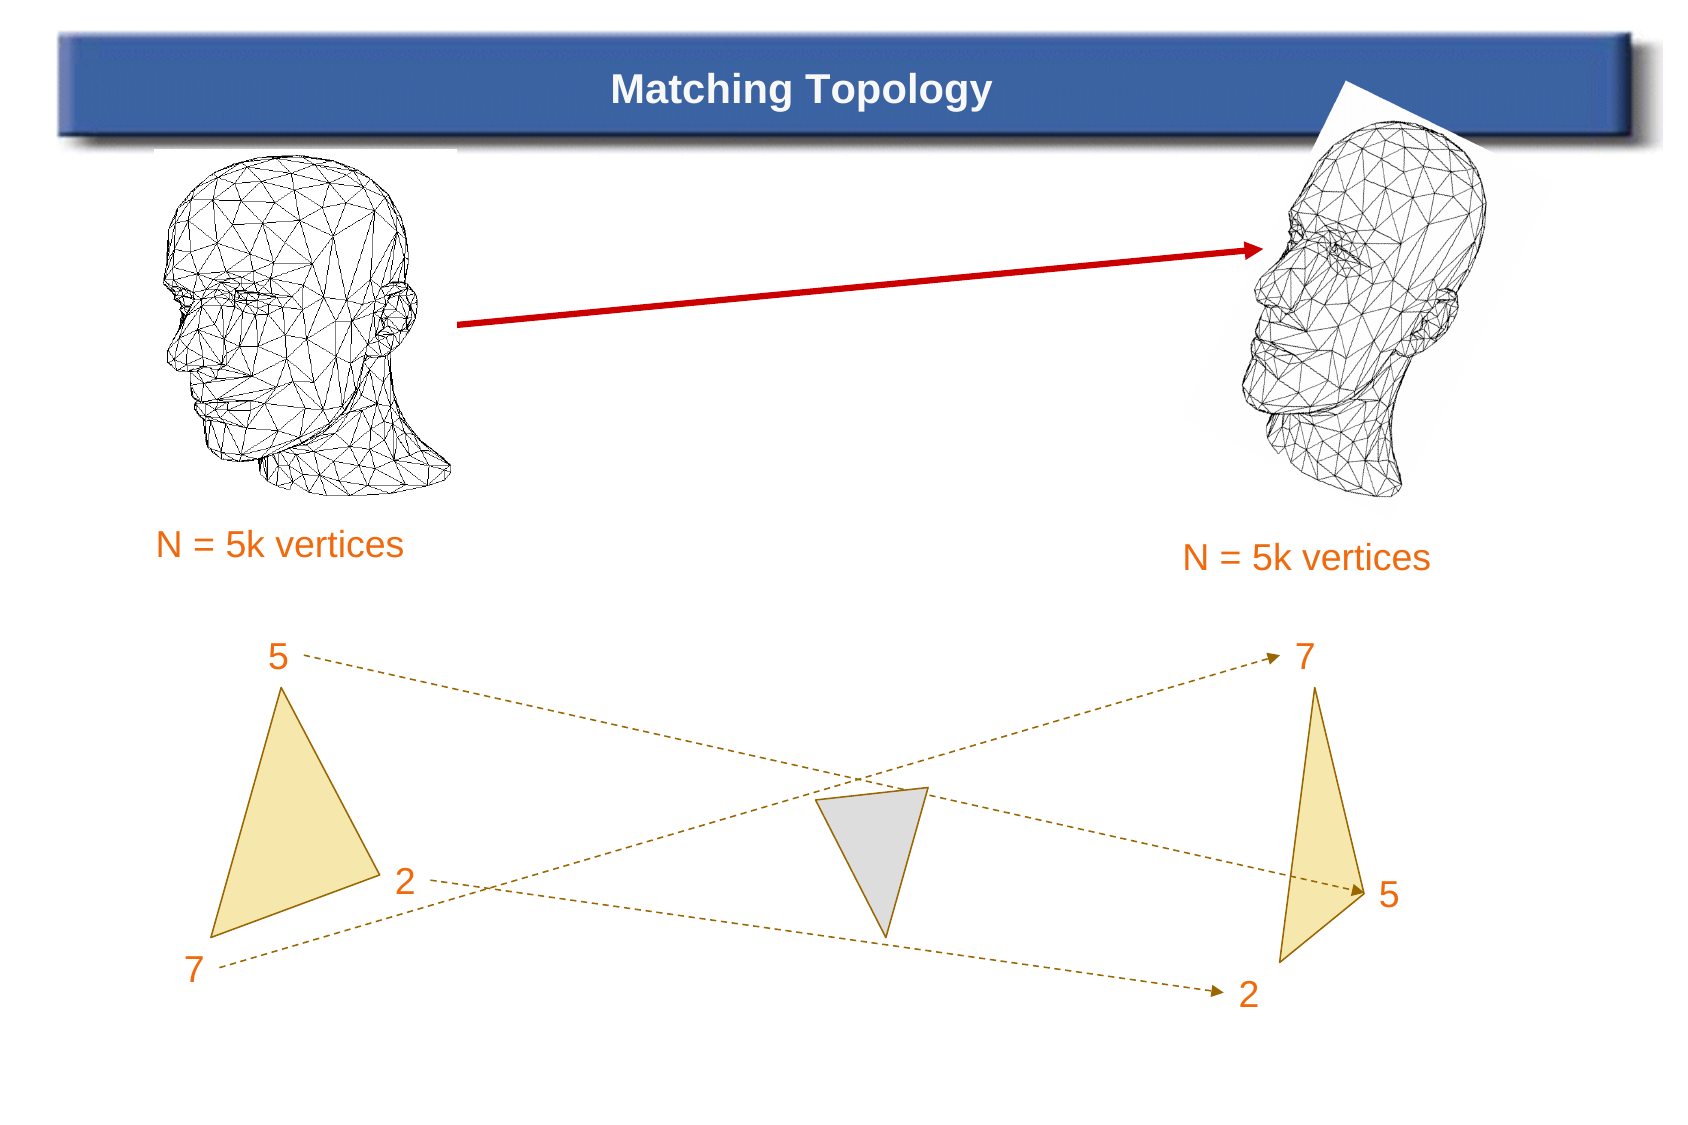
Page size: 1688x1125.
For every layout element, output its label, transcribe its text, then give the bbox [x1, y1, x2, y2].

text_box Matching Topology [595, 54, 1008, 121]
text_box 7 [169, 937, 220, 998]
text_box 5 [253, 624, 304, 686]
text_box [815, 787, 929, 938]
text_box 5 [1364, 862, 1415, 923]
text_box 7 [1279, 624, 1331, 686]
picture [56, 29, 1663, 520]
text_box 2 [379, 849, 431, 911]
text_box [1279, 687, 1364, 963]
text_box N = 5k vertices [140, 512, 420, 573]
text_box N = 5k vertices [1167, 524, 1447, 586]
text_box [211, 687, 379, 937]
text_box 2 [1223, 962, 1275, 1023]
